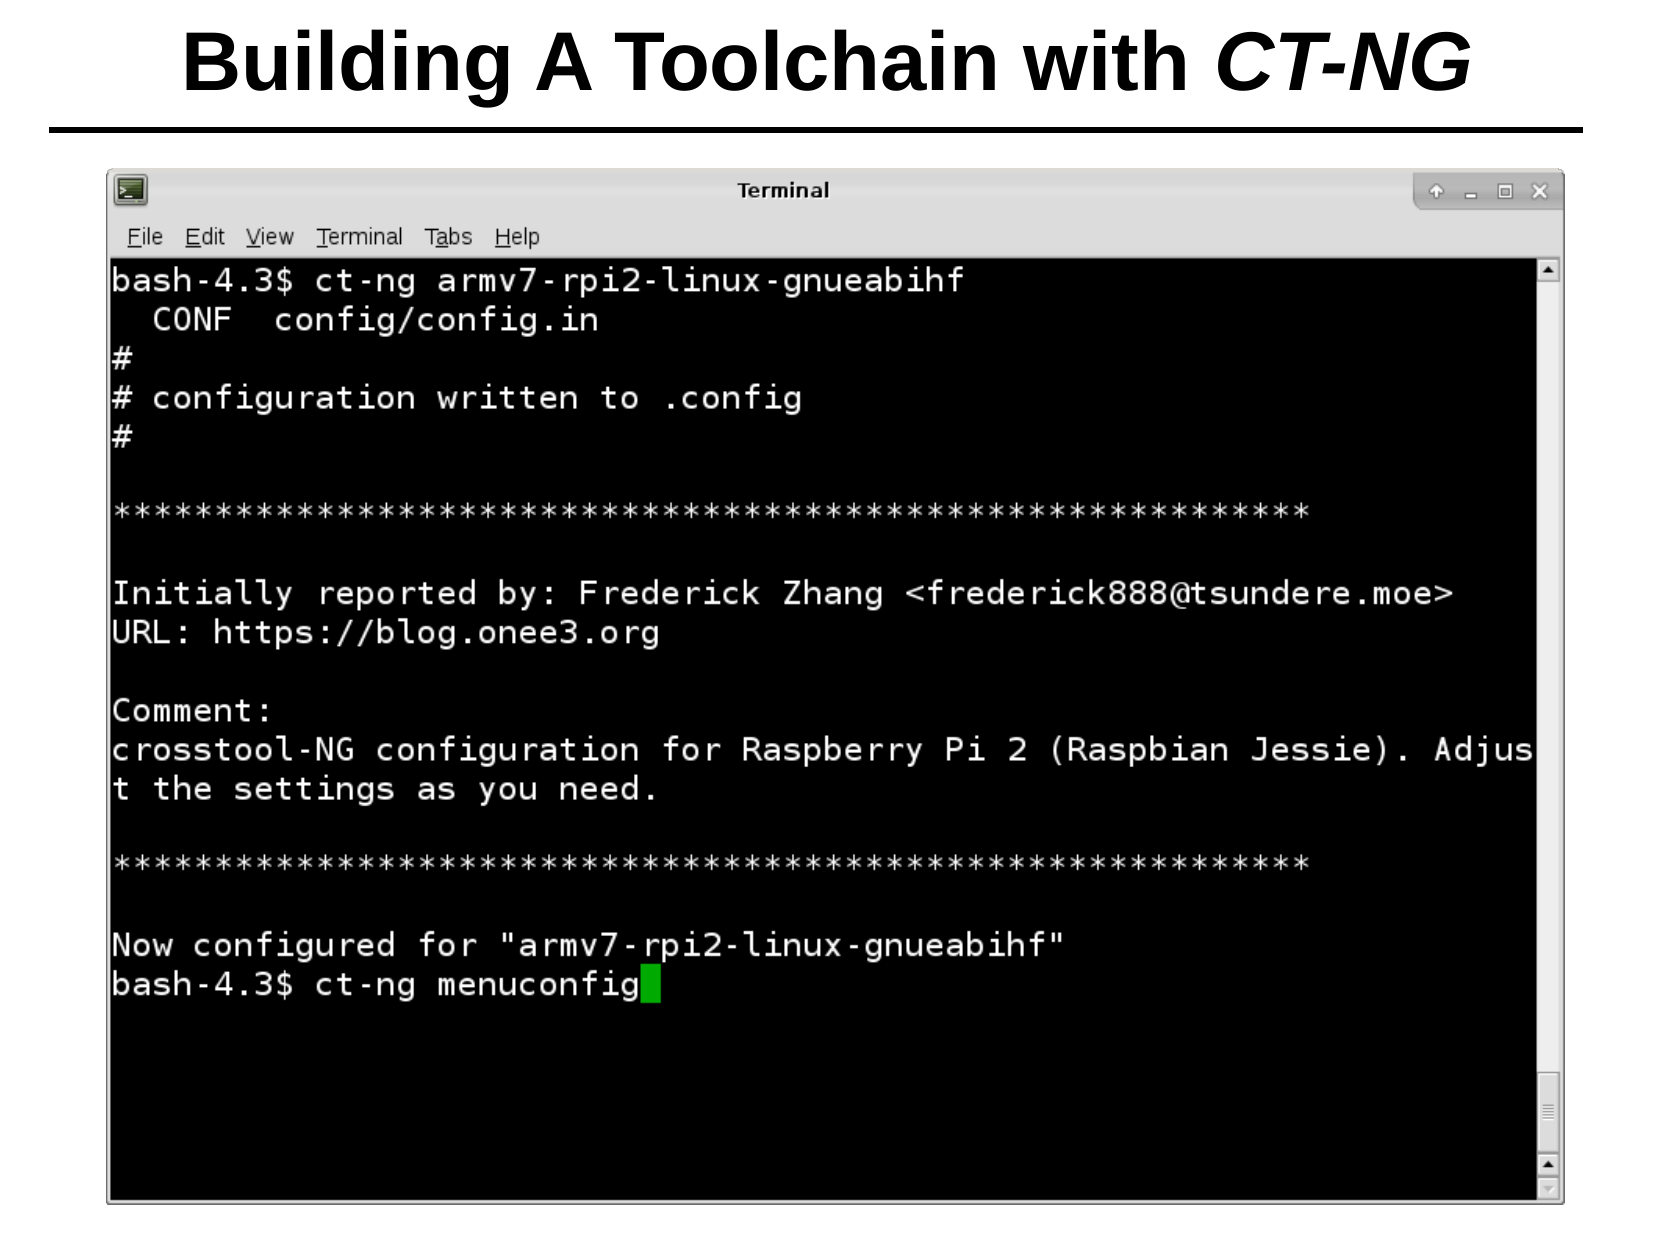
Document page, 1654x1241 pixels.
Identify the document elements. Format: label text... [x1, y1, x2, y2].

text_box Building A Toolchain with CT-NG [49, 8, 1607, 150]
picture [106, 168, 1565, 1205]
